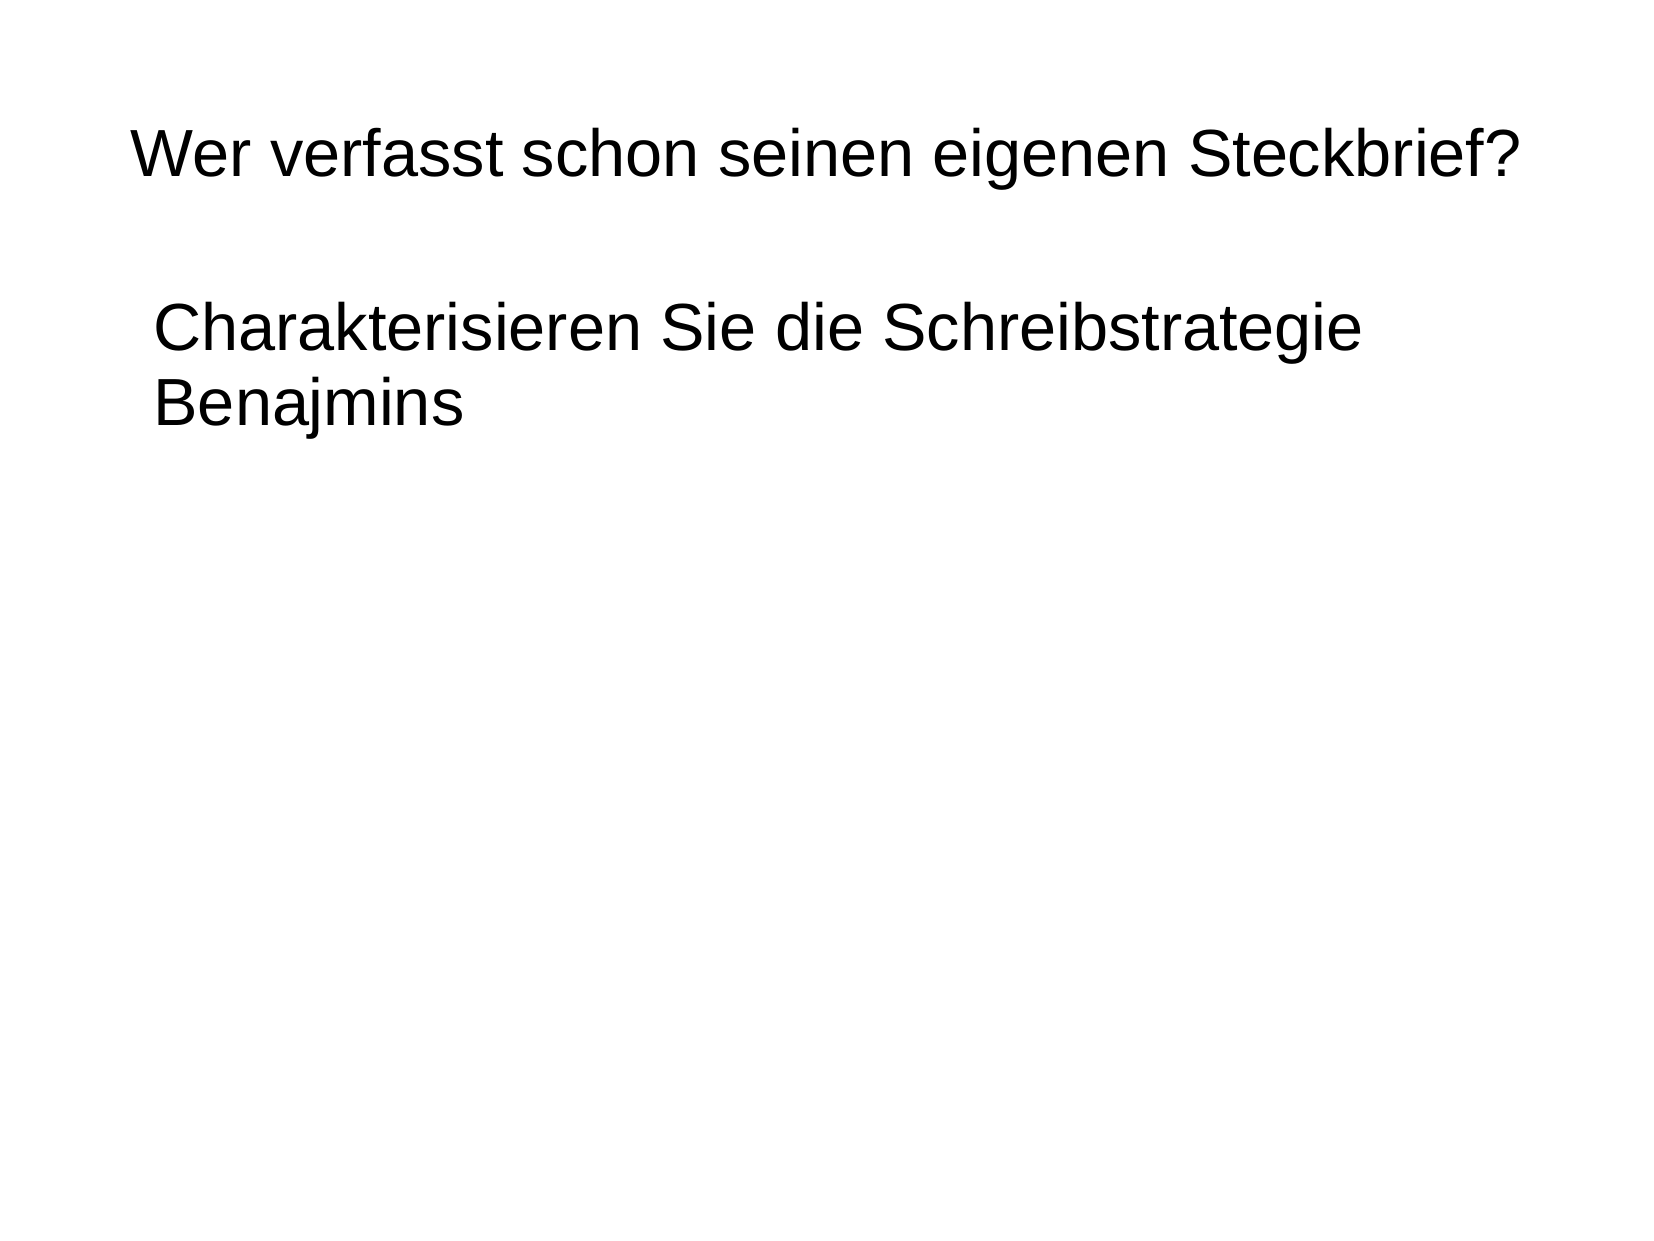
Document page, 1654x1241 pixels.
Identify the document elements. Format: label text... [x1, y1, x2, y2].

title Wer verfasst schon seinen eigenen Steckbrief? [82, 49, 1571, 257]
list Charakterisieren Sie die Schreibstrategie Benajmins [82, 290, 1571, 1010]
